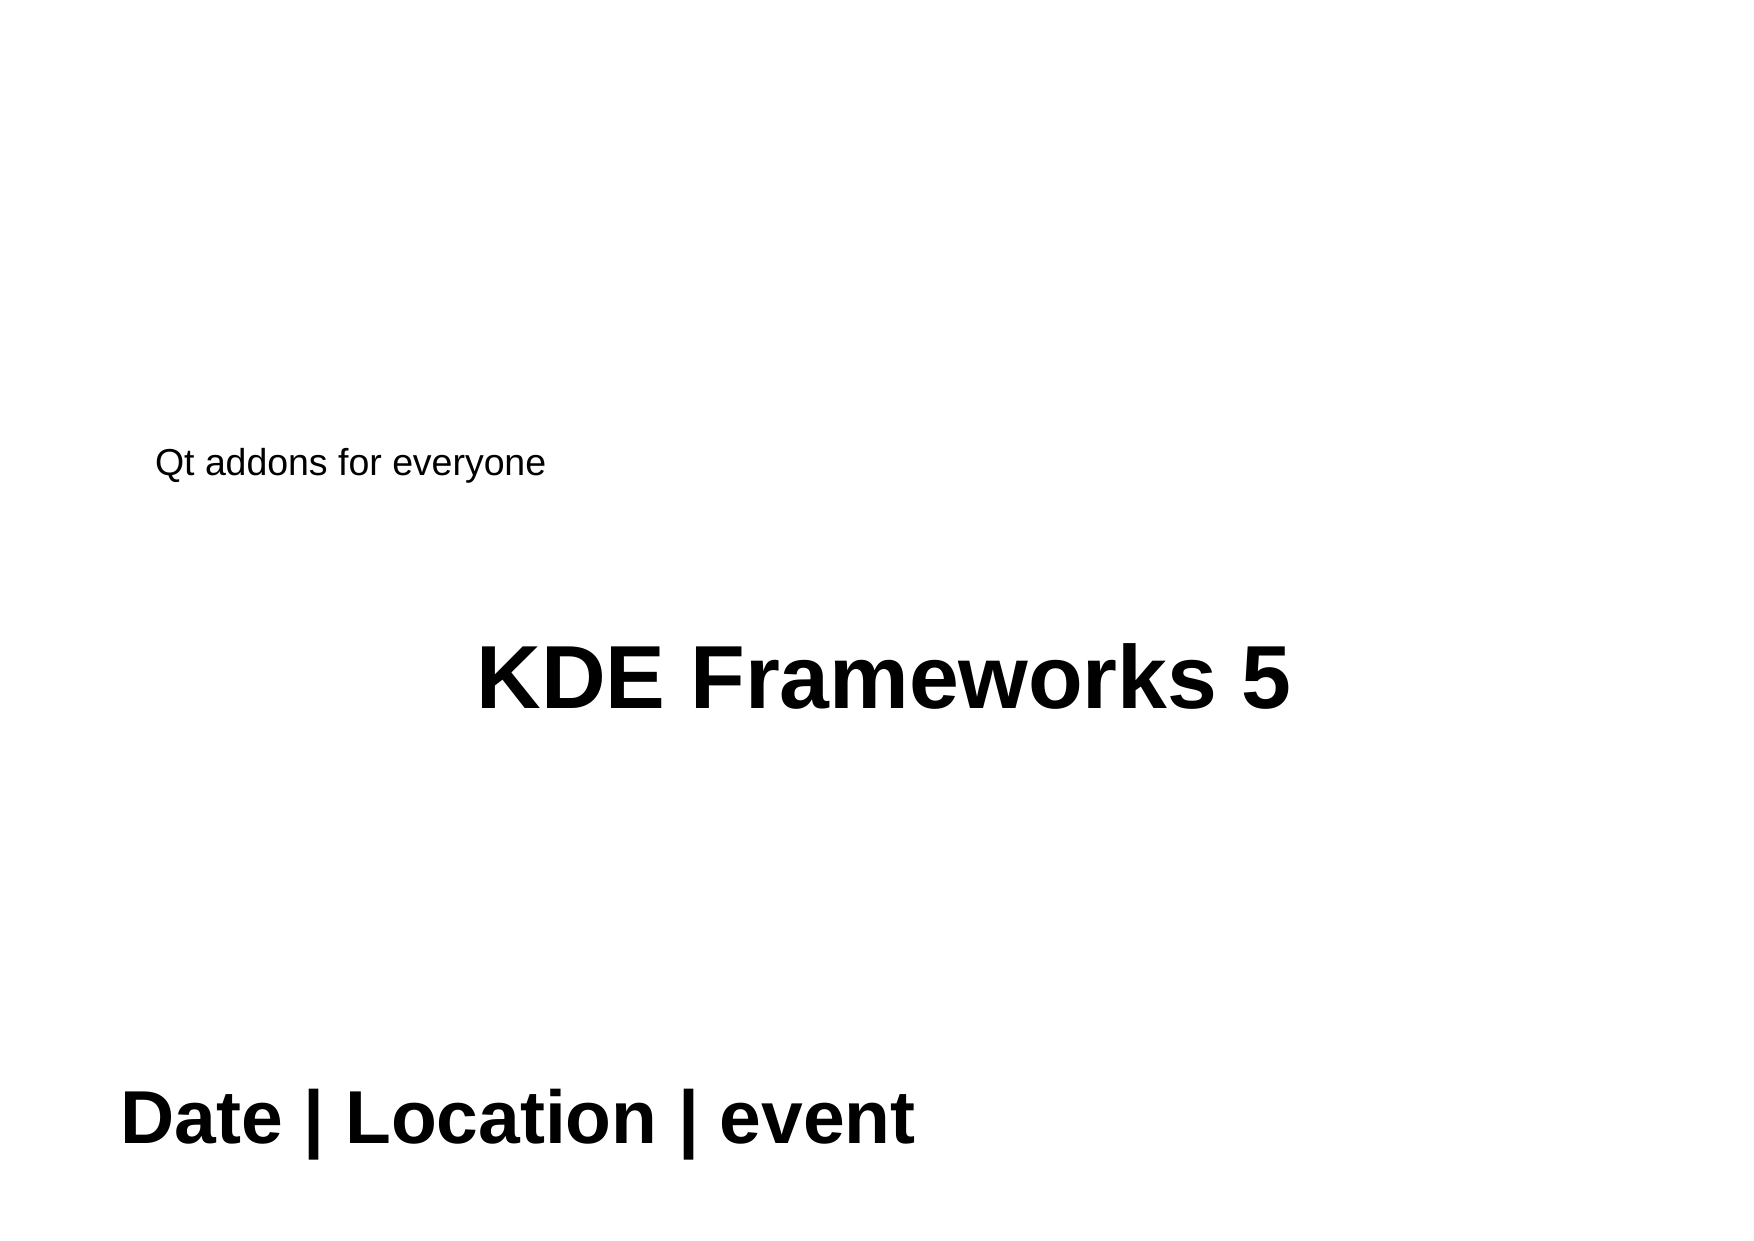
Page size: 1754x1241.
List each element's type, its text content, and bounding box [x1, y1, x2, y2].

text_box Qt addons for everyone [140, 434, 1614, 608]
text_box Date | Location | event [105, 1068, 1243, 1181]
text_box KDE Frameworks 5 [442, 620, 1326, 752]
